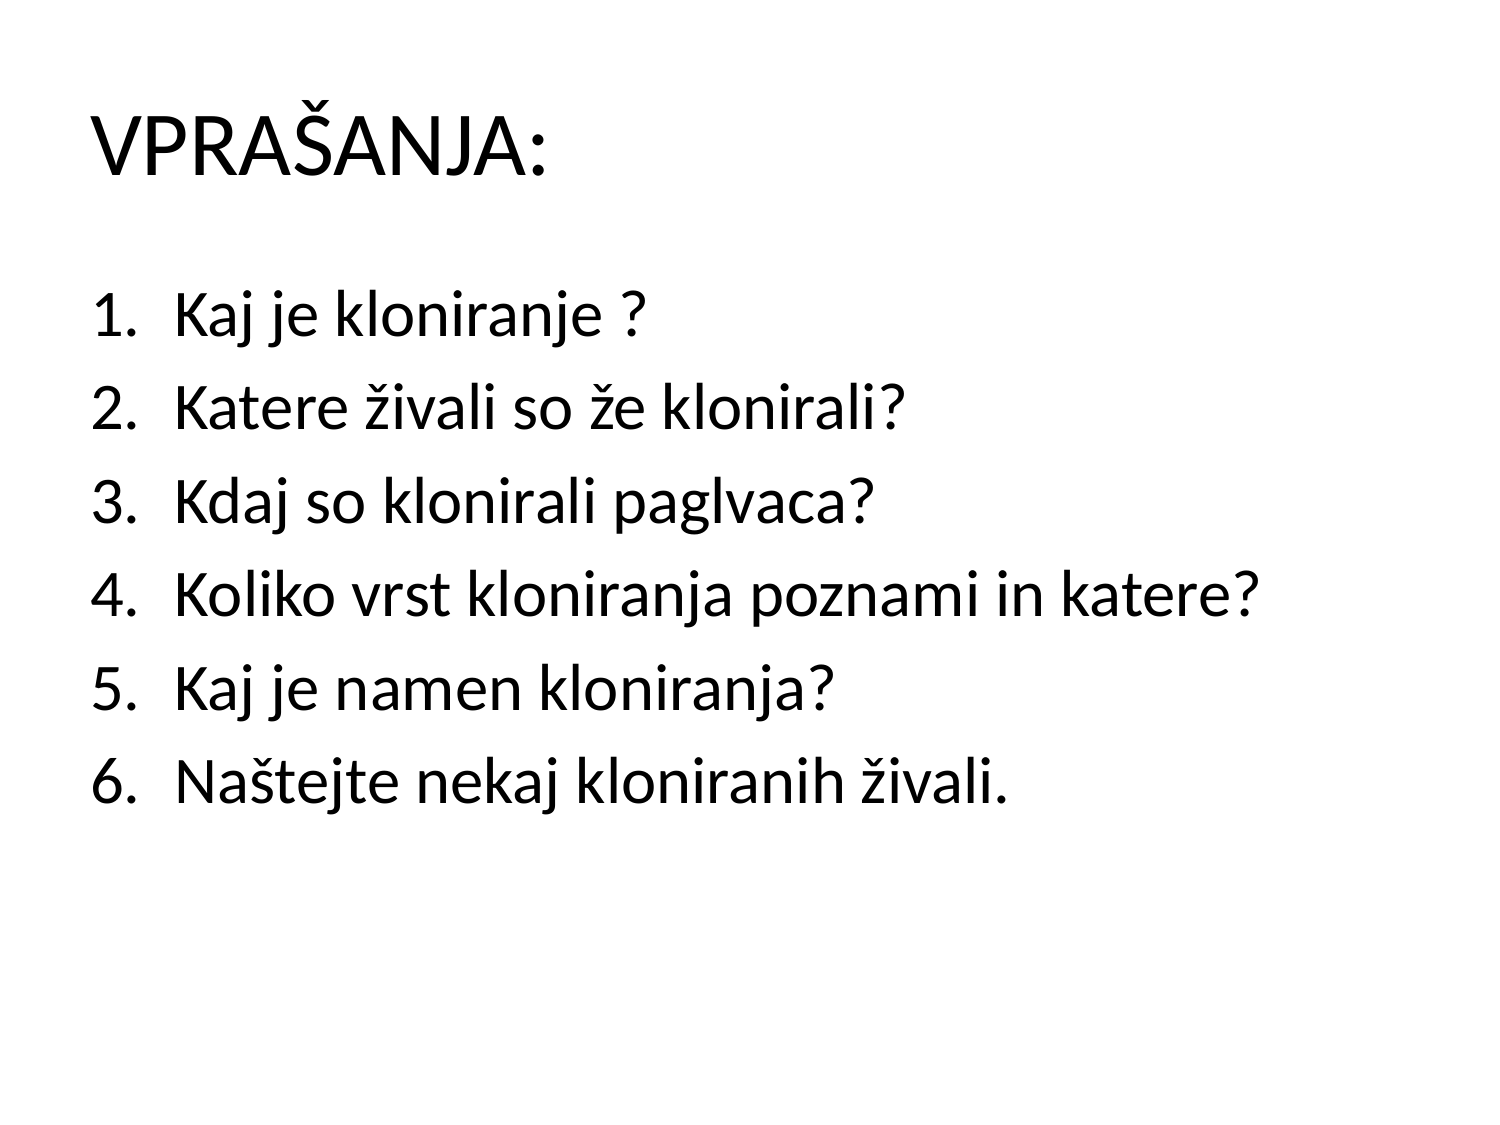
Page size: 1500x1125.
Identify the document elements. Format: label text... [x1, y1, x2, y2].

title VPRAŠANJA: [75, 45, 1425, 233]
list Kaj je kloniranje ? Katere živali so že klonirali? Kdaj so klonirali paglvaca? Koliko vrst kloniranja poznami in katere? Kaj je namen kloniranja? Naštejte nekaj kloniranih živali. [75, 262, 1425, 1005]
